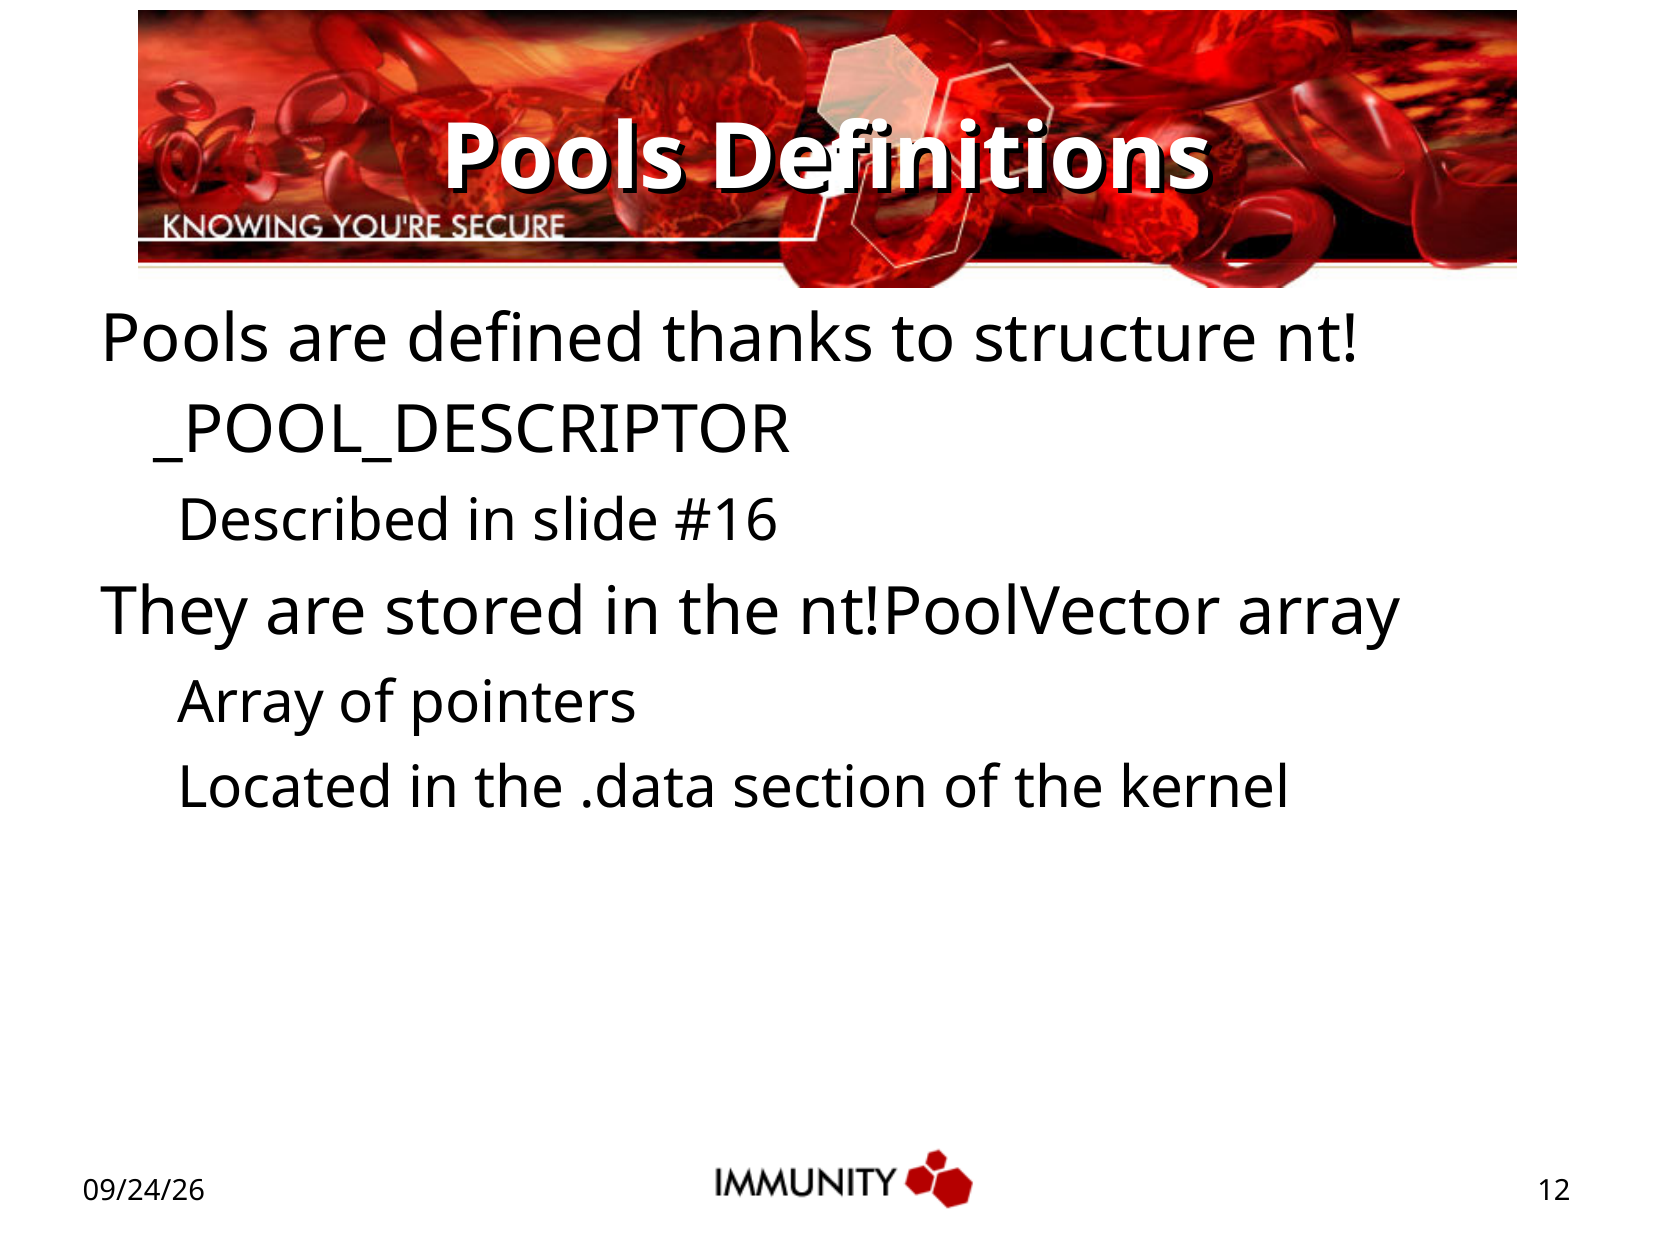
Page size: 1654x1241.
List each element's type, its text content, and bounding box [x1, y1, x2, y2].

picture [694, 1130, 984, 1235]
picture [138, 10, 1517, 56]
title Pools Definitions [82, 56, 1571, 250]
list Pools are defined thanks to structure nt!_POOL_DESCRIPTOR Described in slide #16 They are stored in the nt!PoolVector array Array of pointers Located in the .data section of the kernel [82, 290, 1571, 1094]
picture [138, 250, 1517, 288]
